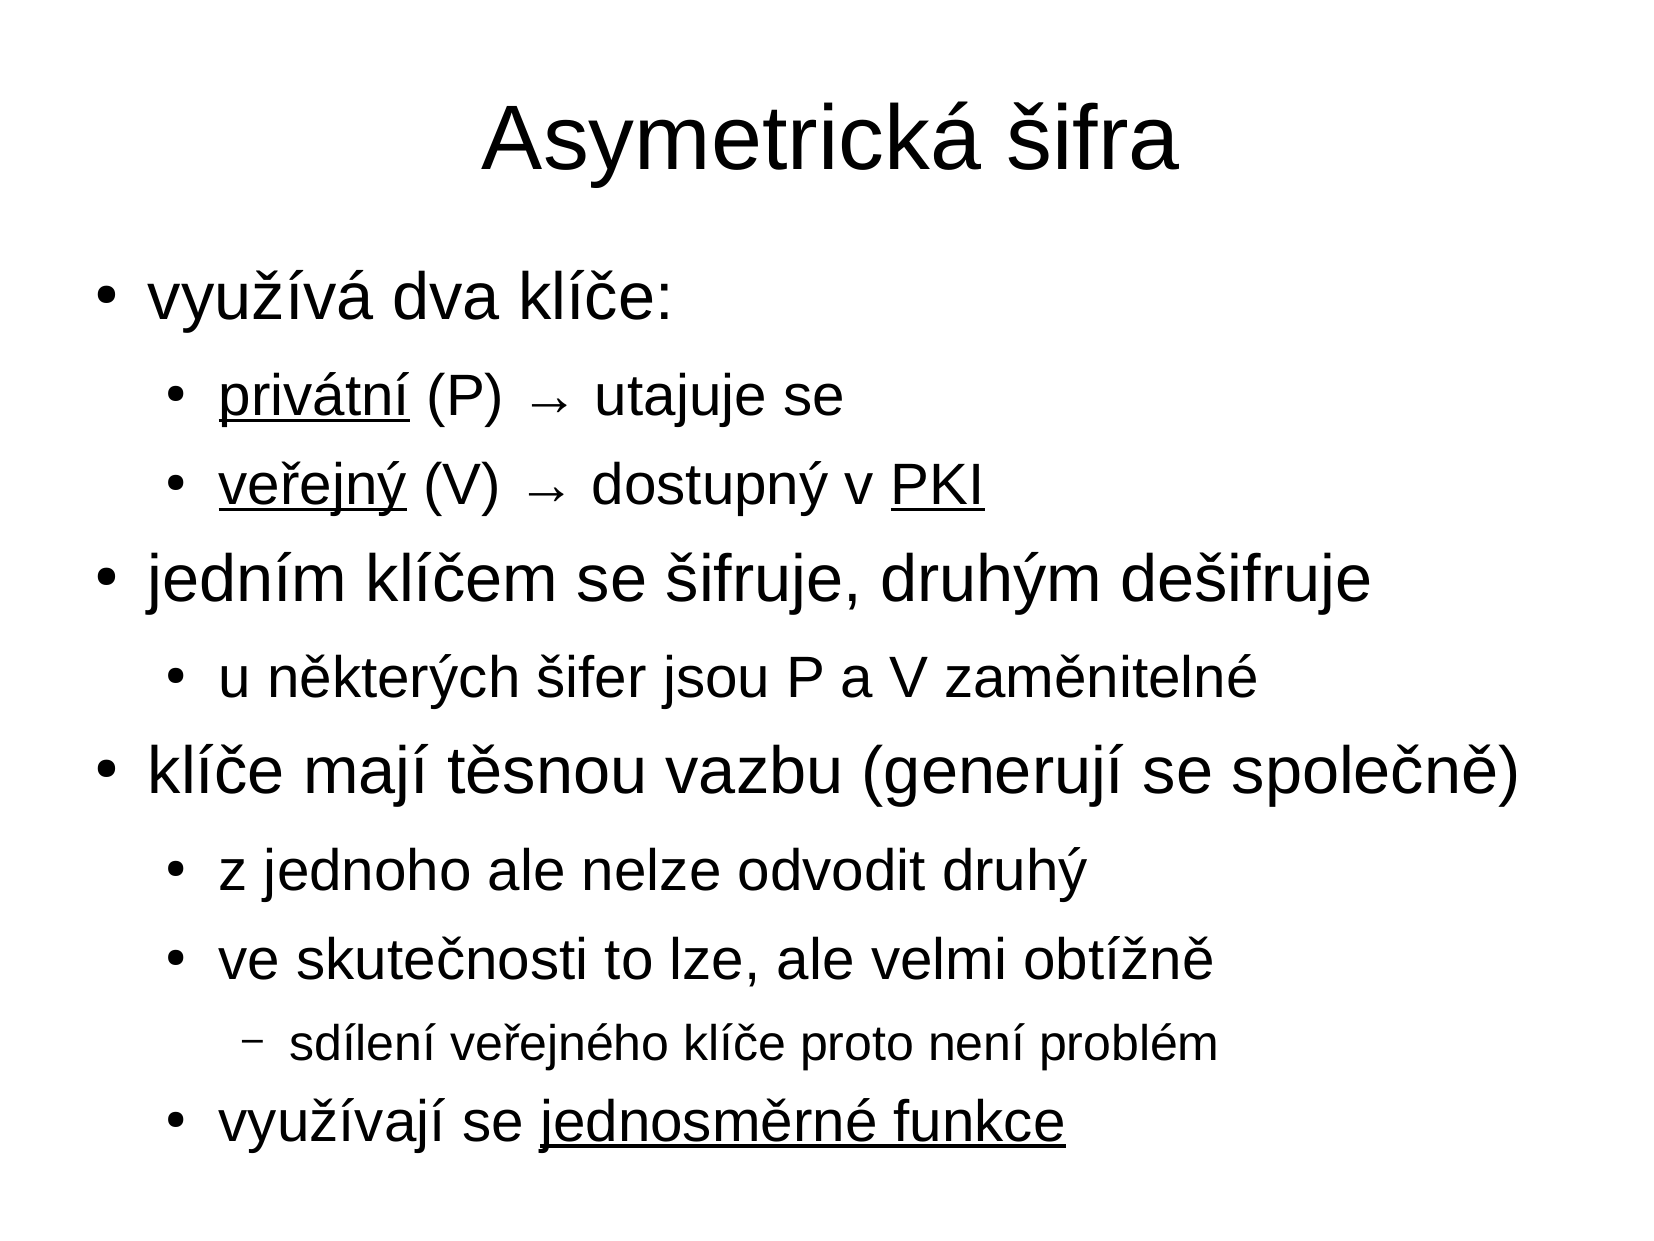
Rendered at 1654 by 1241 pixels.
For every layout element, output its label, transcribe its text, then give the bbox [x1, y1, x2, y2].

list využívá dva klíče: privátní (P) → utajuje se veřejný (V) → dostupný v PKI jedním klíčem se šifruje, druhým dešifruje u některých šifer jsou P a V zaměnitelné klíče mají těsnou vazbu (generují se společně) z jednoho ale nelze odvodit druhý ve skutečnosti to lze, ale velmi obtížně sdílení veřejného klíče proto není problém využívají se jednosměrné funkce [76, 258, 1565, 1154]
title Asymetrická šifra [87, 57, 1576, 218]
